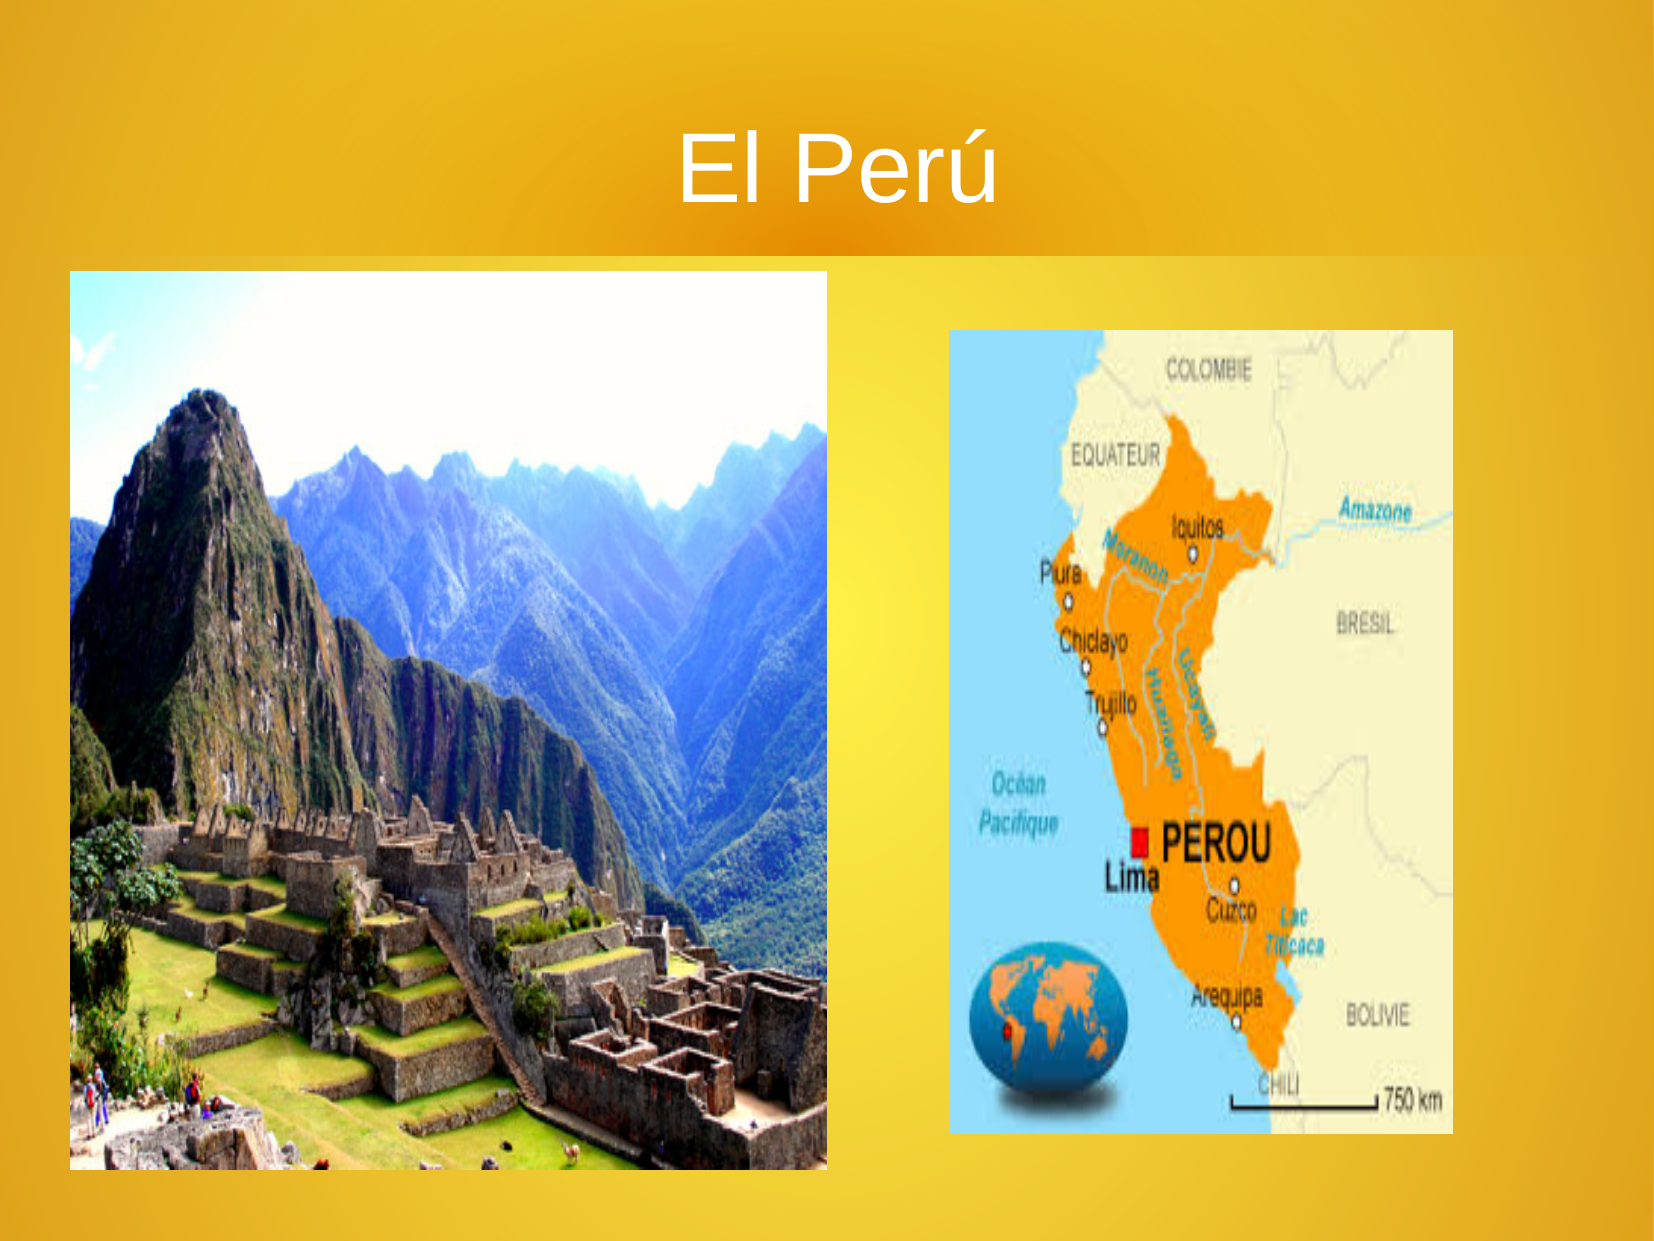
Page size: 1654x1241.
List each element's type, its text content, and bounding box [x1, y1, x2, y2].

title El Perú [94, 64, 1583, 272]
picture [949, 330, 1453, 1134]
picture [70, 271, 827, 1170]
